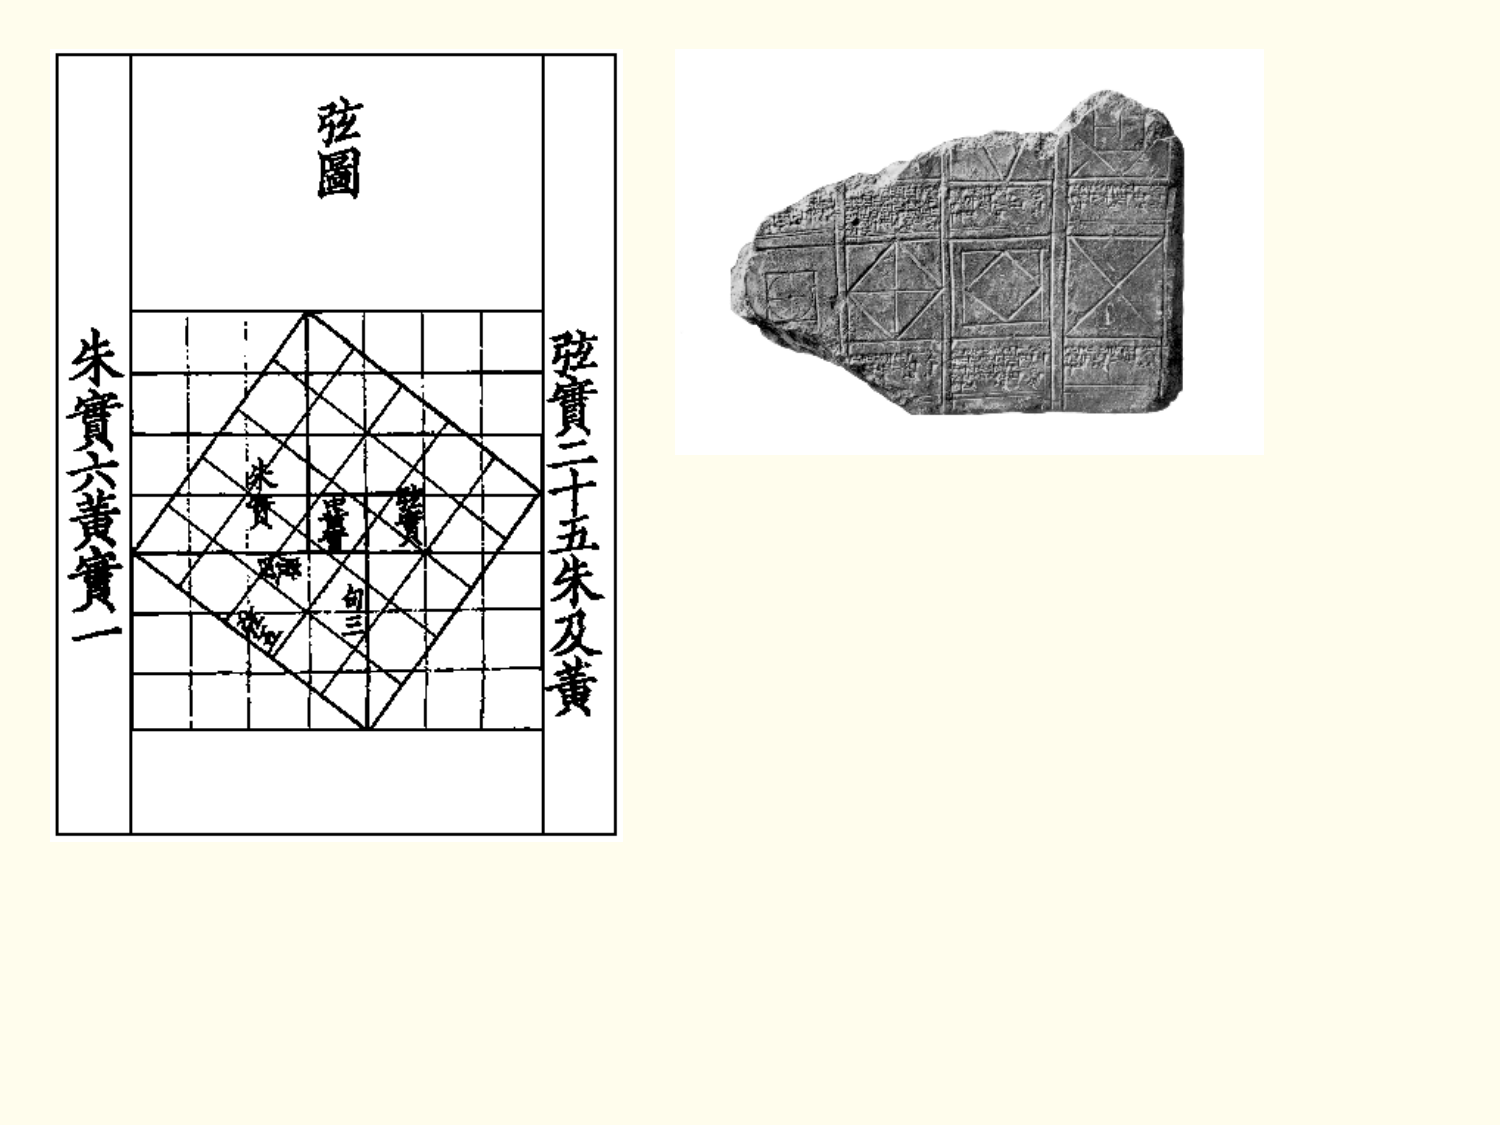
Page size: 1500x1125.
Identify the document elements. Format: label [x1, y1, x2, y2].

picture [675, 49, 1264, 455]
picture [50, 49, 623, 842]
